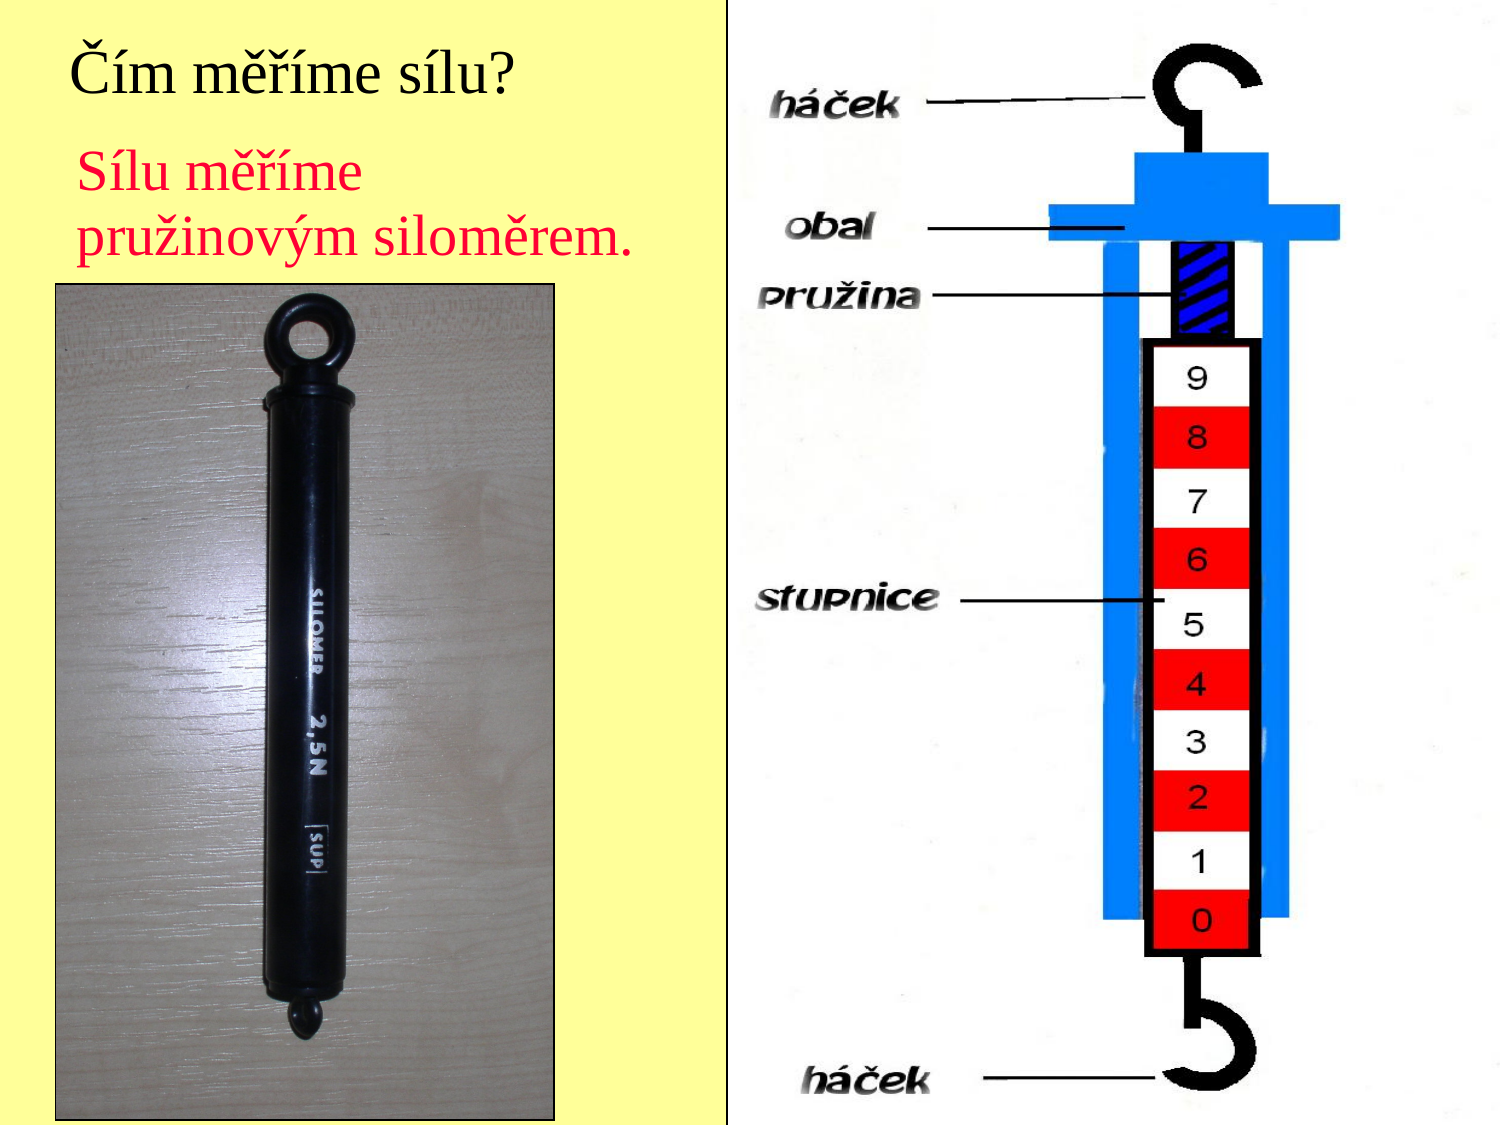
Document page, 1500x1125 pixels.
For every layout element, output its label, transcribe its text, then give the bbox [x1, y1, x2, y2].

picture [727, 0, 1500, 1125]
text_box Sílu měříme pružinovým siloměrem. [62, 130, 726, 276]
text_box Čím měříme sílu? [54, 30, 532, 116]
picture [56, 284, 554, 1120]
